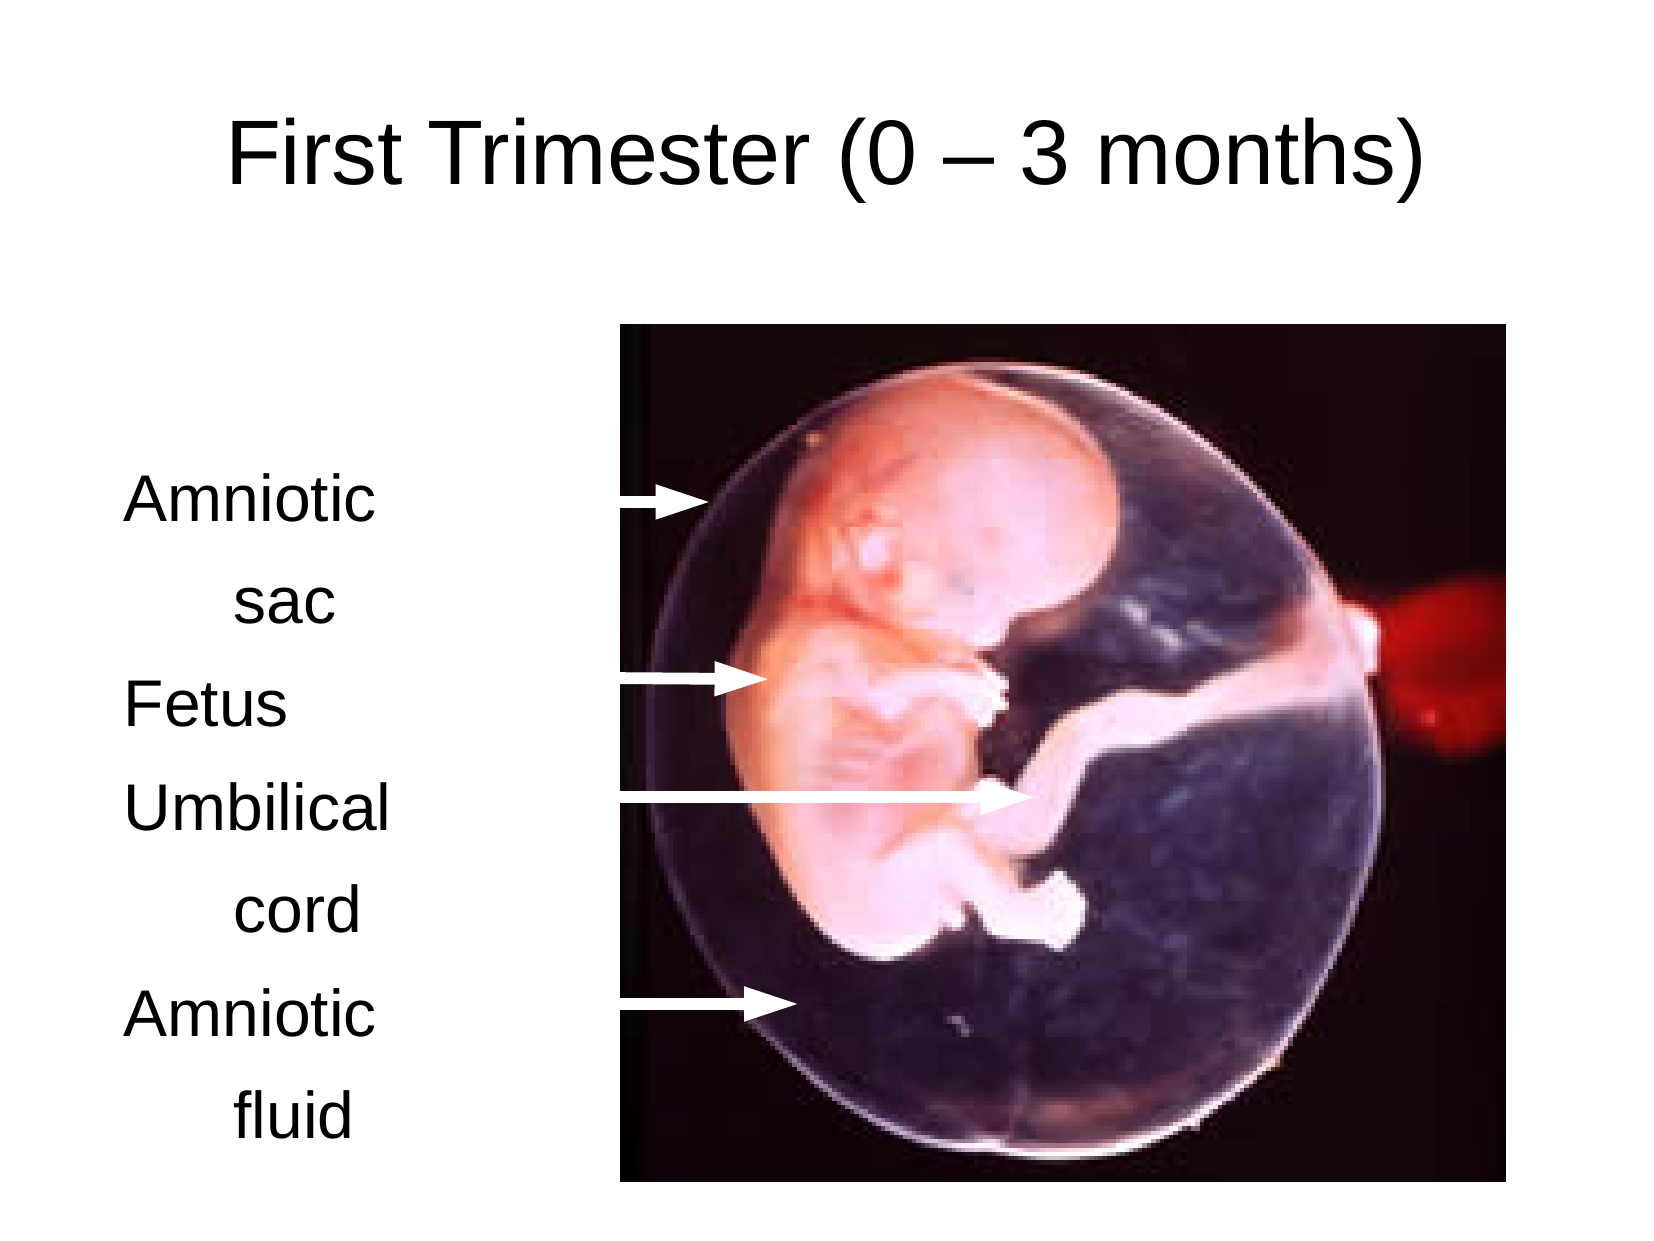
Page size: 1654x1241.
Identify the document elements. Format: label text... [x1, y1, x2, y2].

picture [620, 324, 1506, 1182]
list Amniotic sac Fetus Umbilical cord Amniotic fluid [124, 358, 810, 1162]
title First Trimester (0 – 3 months) [82, 49, 1571, 257]
